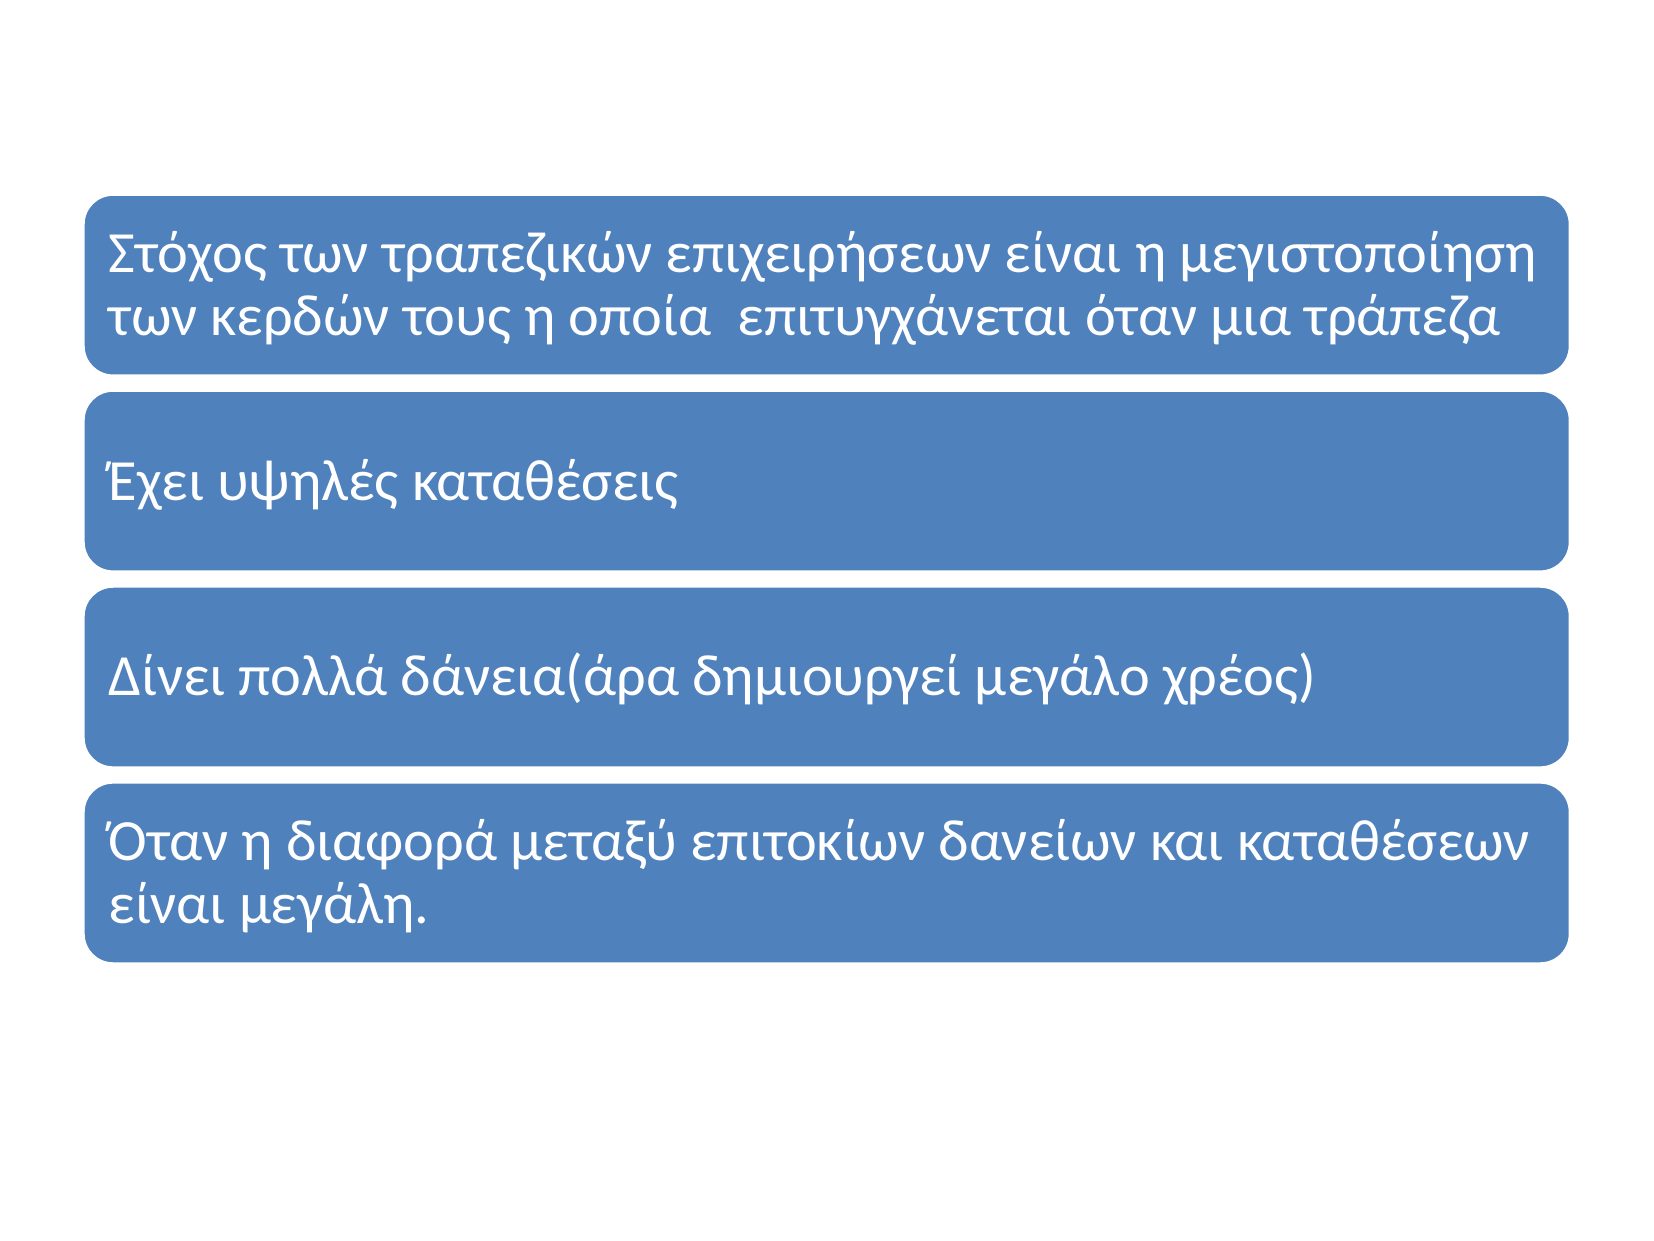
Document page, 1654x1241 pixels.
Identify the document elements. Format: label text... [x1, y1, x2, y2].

text_box Όταν η διαφορά μεταξύ επιτοκίων δανείων και καταθέσεων είναι μεγάλη. [82, 781, 1571, 965]
text_box Δίνει πολλά δάνεια(άρα δημιουργεί μεγάλο χρέος) [82, 585, 1571, 769]
text_box Στόχος των τραπεζικών επιχειρήσεων είναι η μεγιστοποίηση των κερδών τους η οποία επιτυγχάνεται όταν μια τράπεζα [82, 193, 1571, 377]
text_box Έχει υψηλές καταθέσεις [82, 389, 1571, 573]
